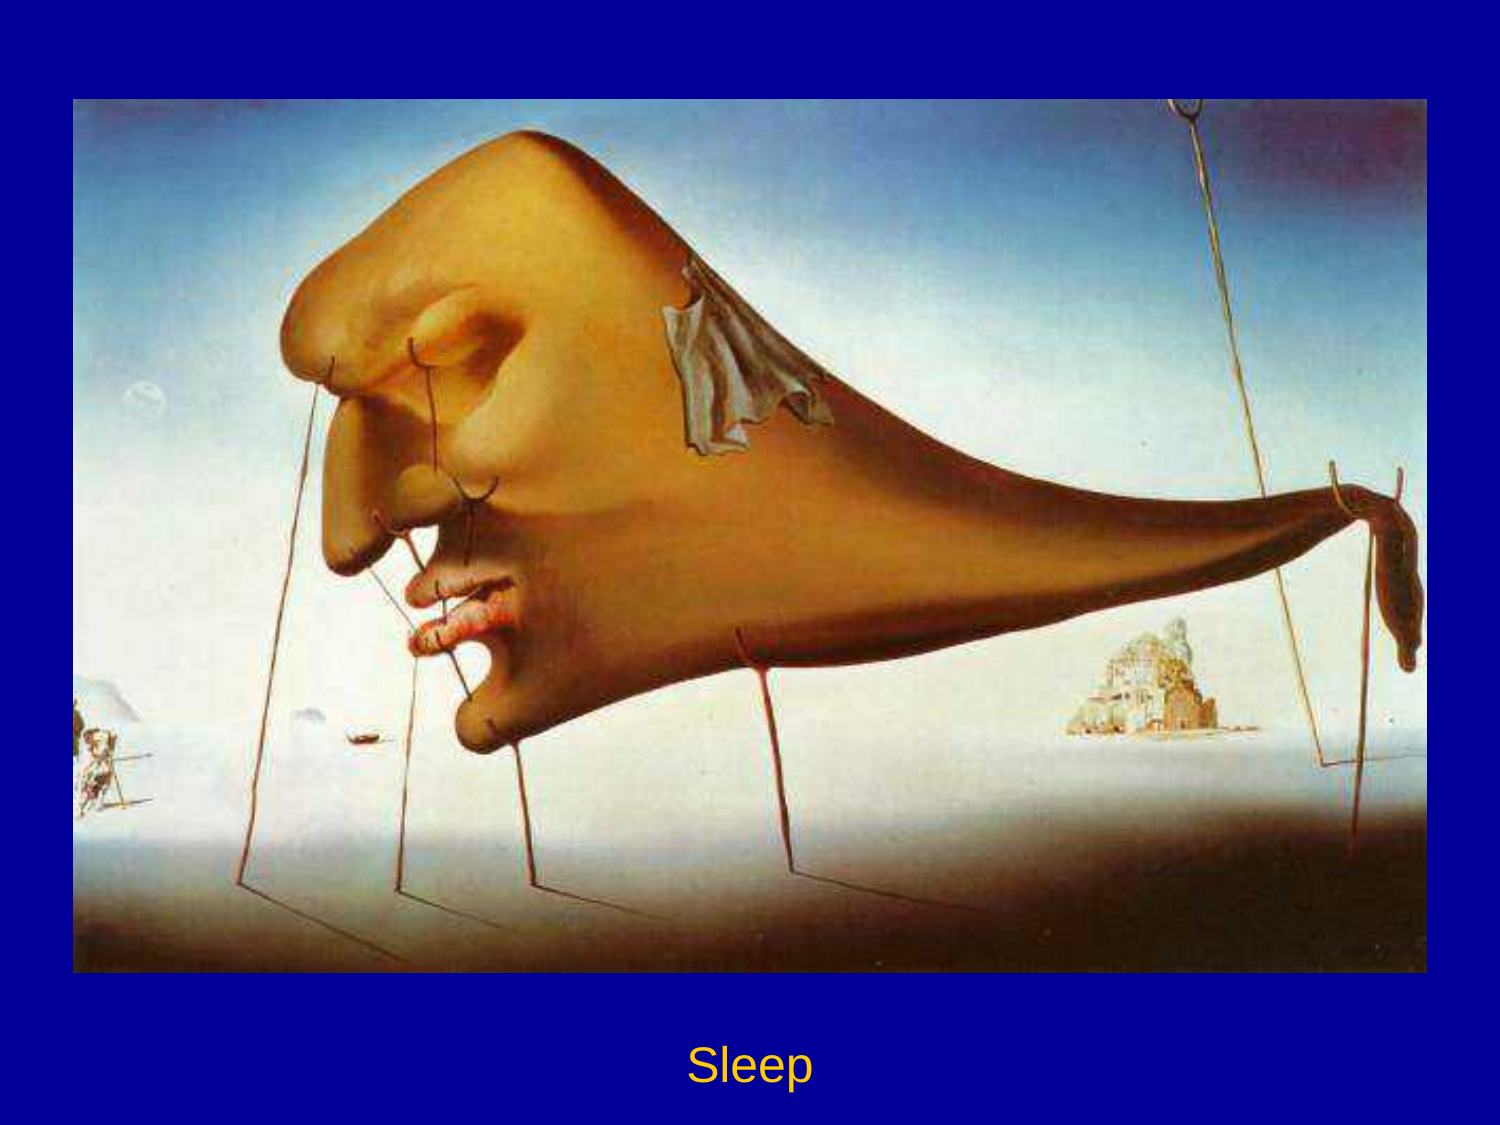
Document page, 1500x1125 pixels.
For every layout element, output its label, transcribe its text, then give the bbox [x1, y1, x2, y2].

picture [73, 99, 1427, 973]
text_box Sleep [74, 1024, 1425, 1100]
